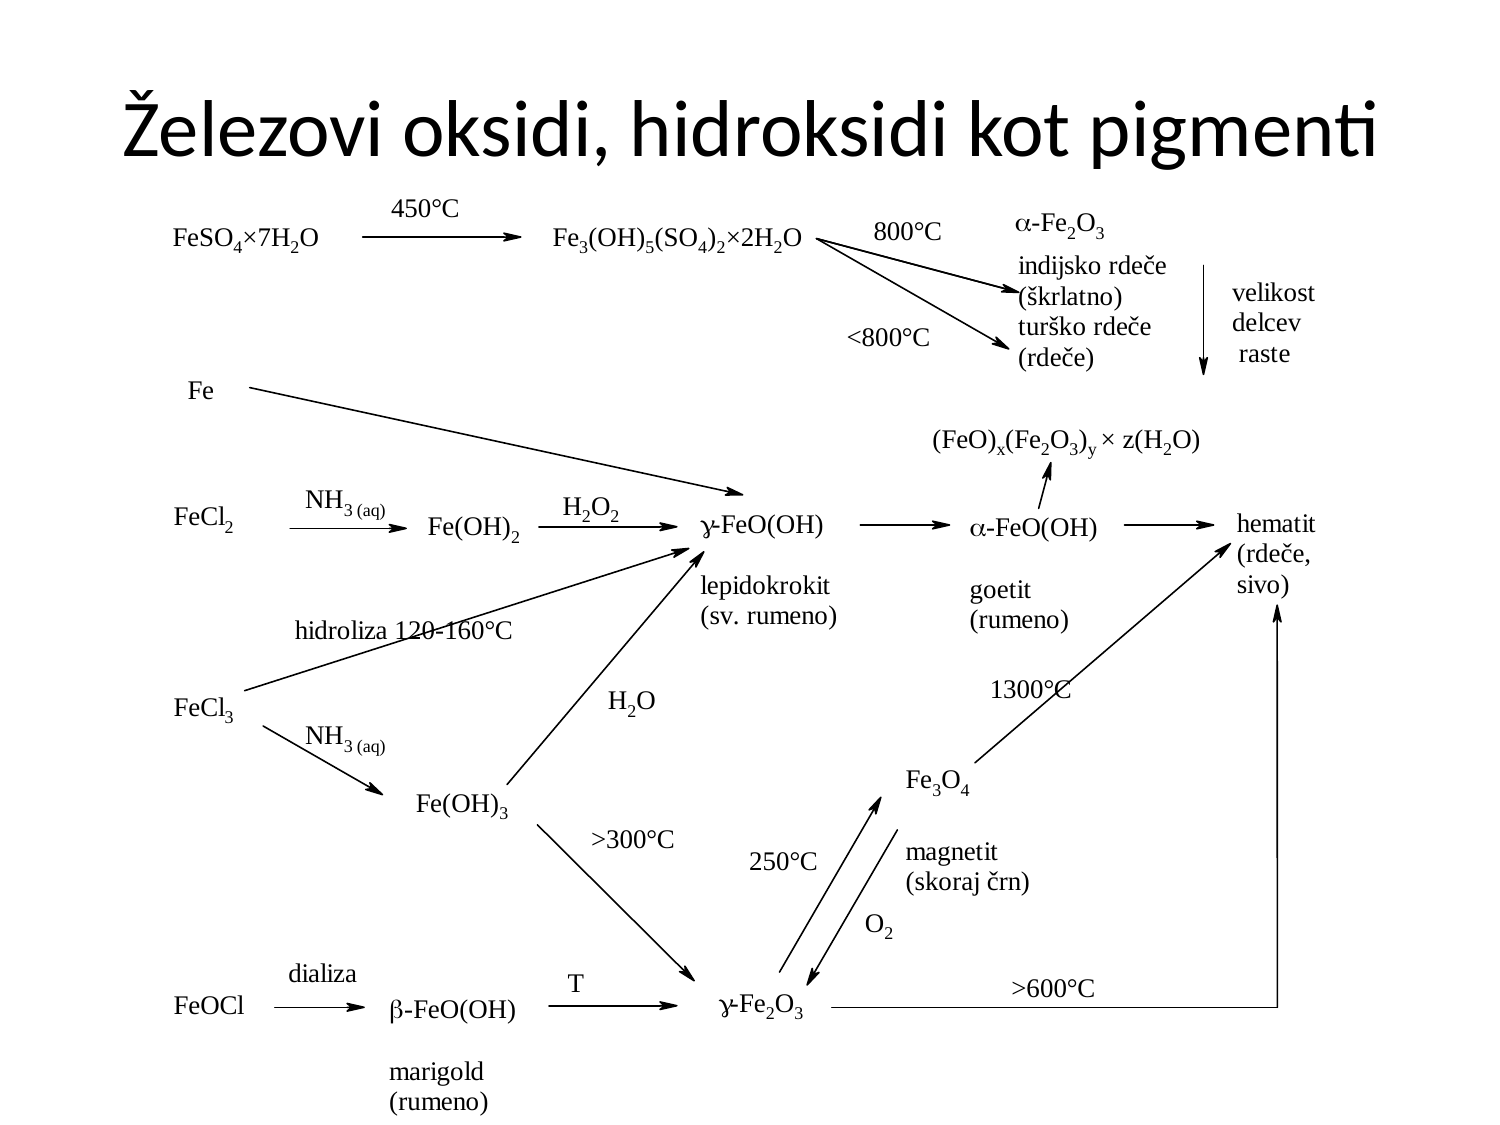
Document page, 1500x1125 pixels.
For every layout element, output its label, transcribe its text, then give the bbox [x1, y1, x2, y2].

chart [171, 191, 1377, 1125]
picture [170, 191, 1376, 1123]
title Železovi oksidi, hidroksidi kot pigmenti [76, 30, 1427, 219]
